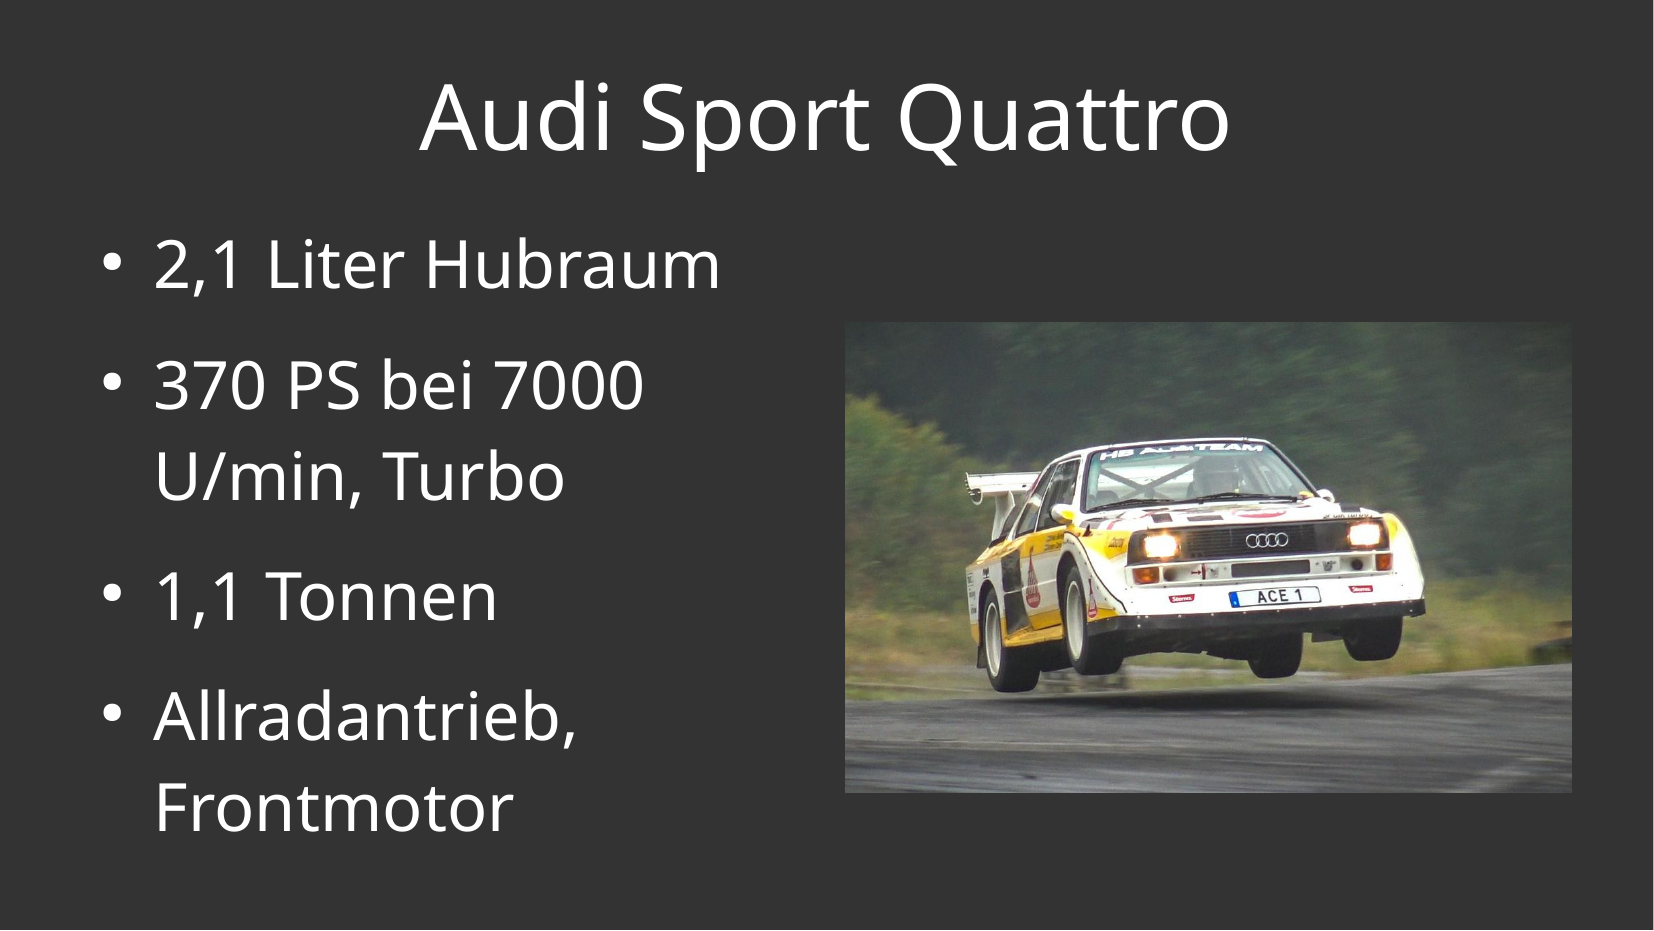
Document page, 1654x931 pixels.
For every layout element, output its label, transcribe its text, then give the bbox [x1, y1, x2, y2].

picture [845, 322, 1572, 793]
title Audi Sport Quattro [82, 37, 1571, 193]
list 2,1 Liter Hubraum 370 PS bei 7000 U/min, Turbo 1,1 Tonnen Allradantrieb, Frontmotor [82, 217, 809, 898]
